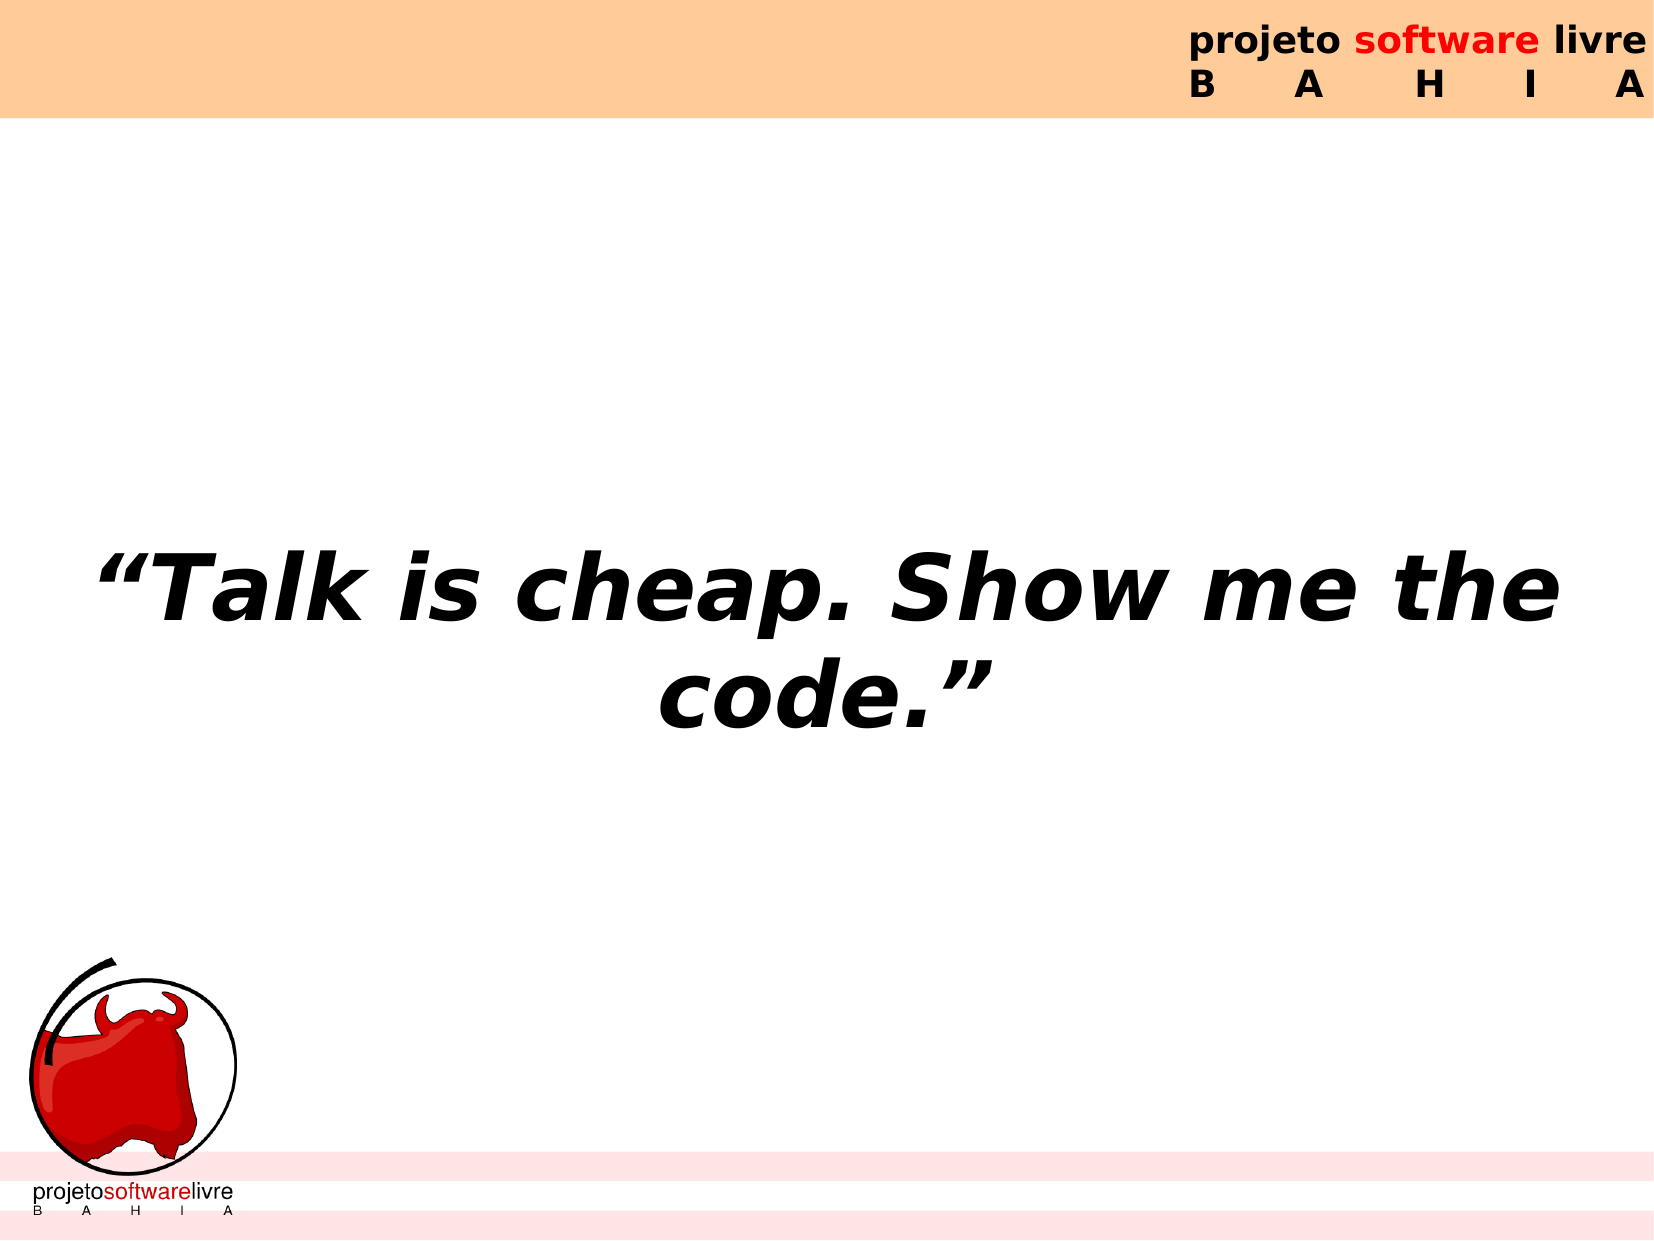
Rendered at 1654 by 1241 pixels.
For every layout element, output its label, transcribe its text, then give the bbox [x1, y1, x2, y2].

picture [29, 957, 237, 1215]
title “Talk is cheap. Show me the code.” [82, 516, 1571, 768]
